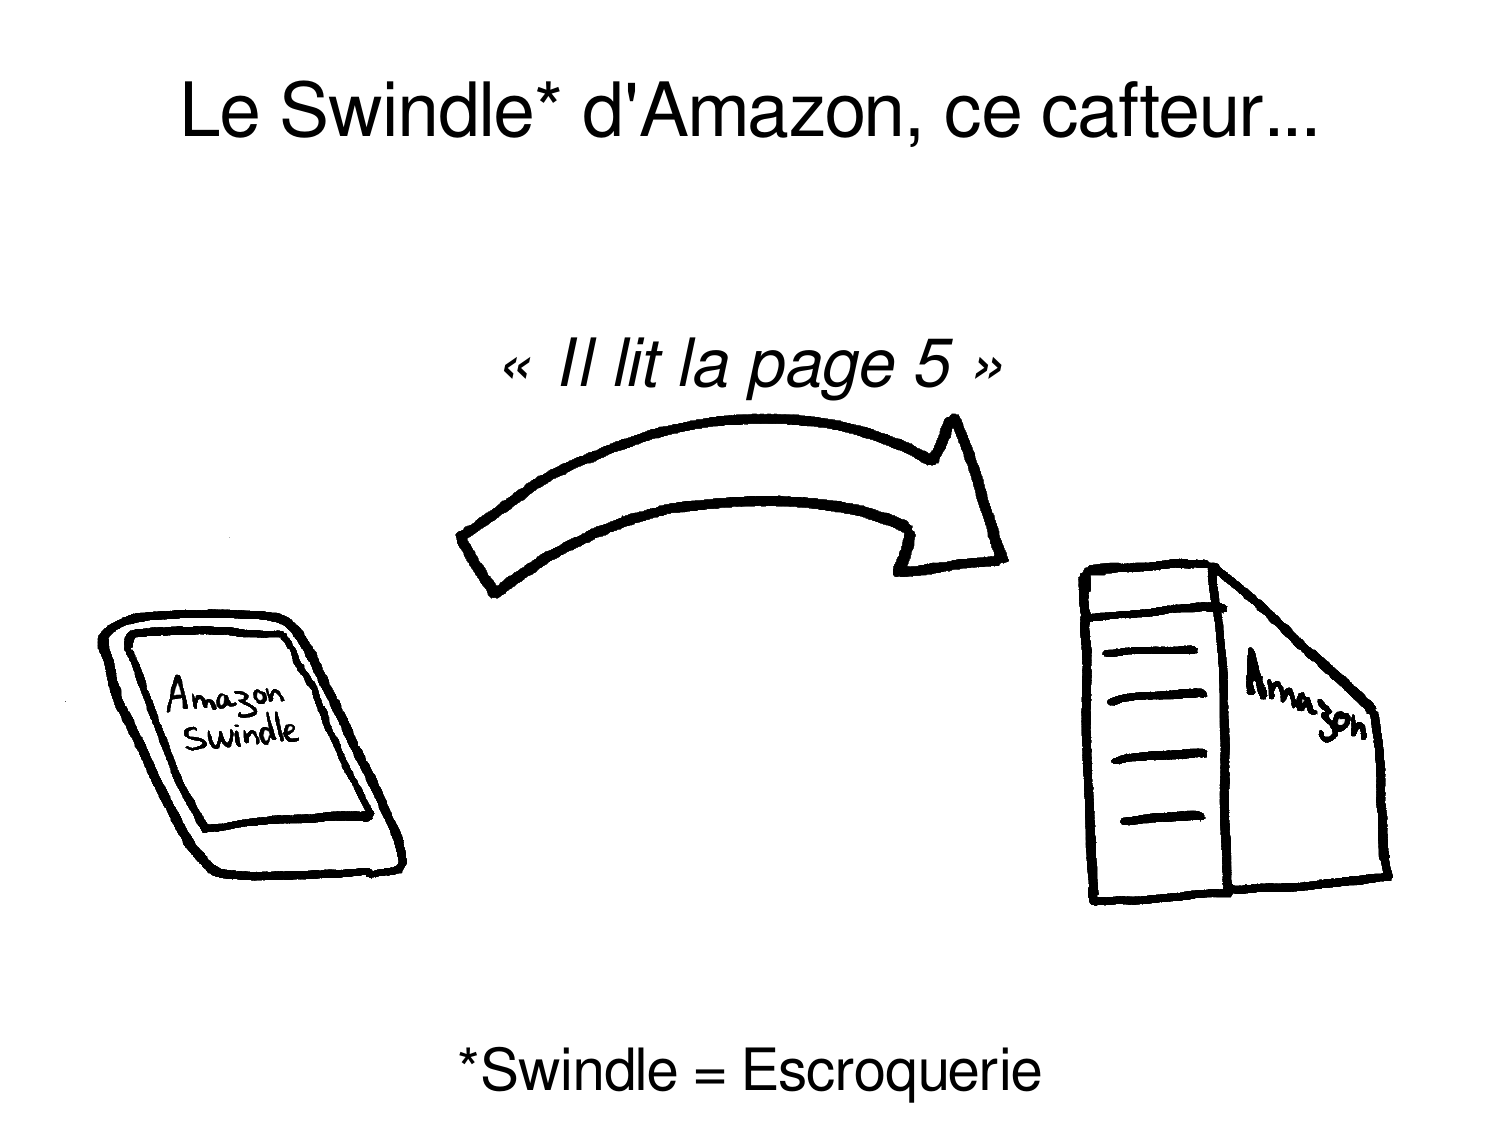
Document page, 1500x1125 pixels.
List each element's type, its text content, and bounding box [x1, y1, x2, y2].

picture [0, 364, 1500, 960]
text_box « Il lit la page 5 » [295, 318, 1205, 417]
text_box Le Swindle* d'Amazon, ce cafteur... [82, 60, 1418, 158]
text_box *Swindle = Escroquerie [57, 974, 1443, 1118]
